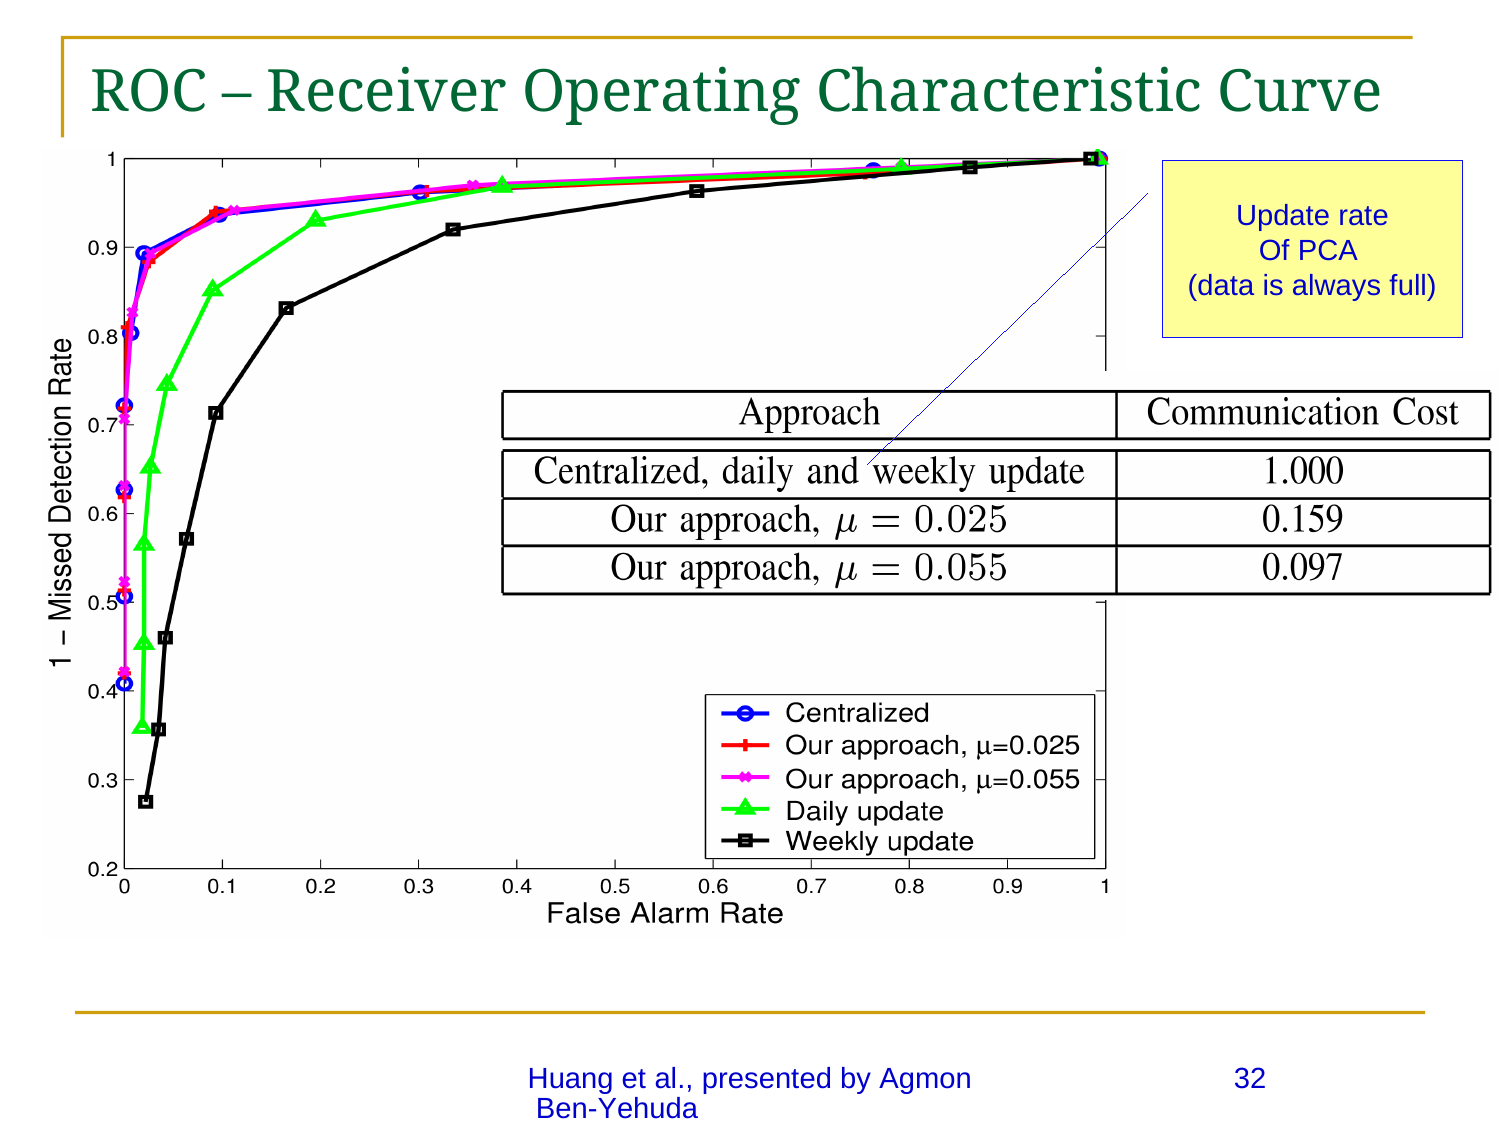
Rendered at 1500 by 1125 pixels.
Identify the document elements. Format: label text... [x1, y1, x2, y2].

title ROC – Receiver Operating Characteristic Curve [75, 45, 1500, 287]
picture [42, 149, 1499, 938]
text_box Update rate Of PCA (data is always full) [1163, 160, 1463, 338]
